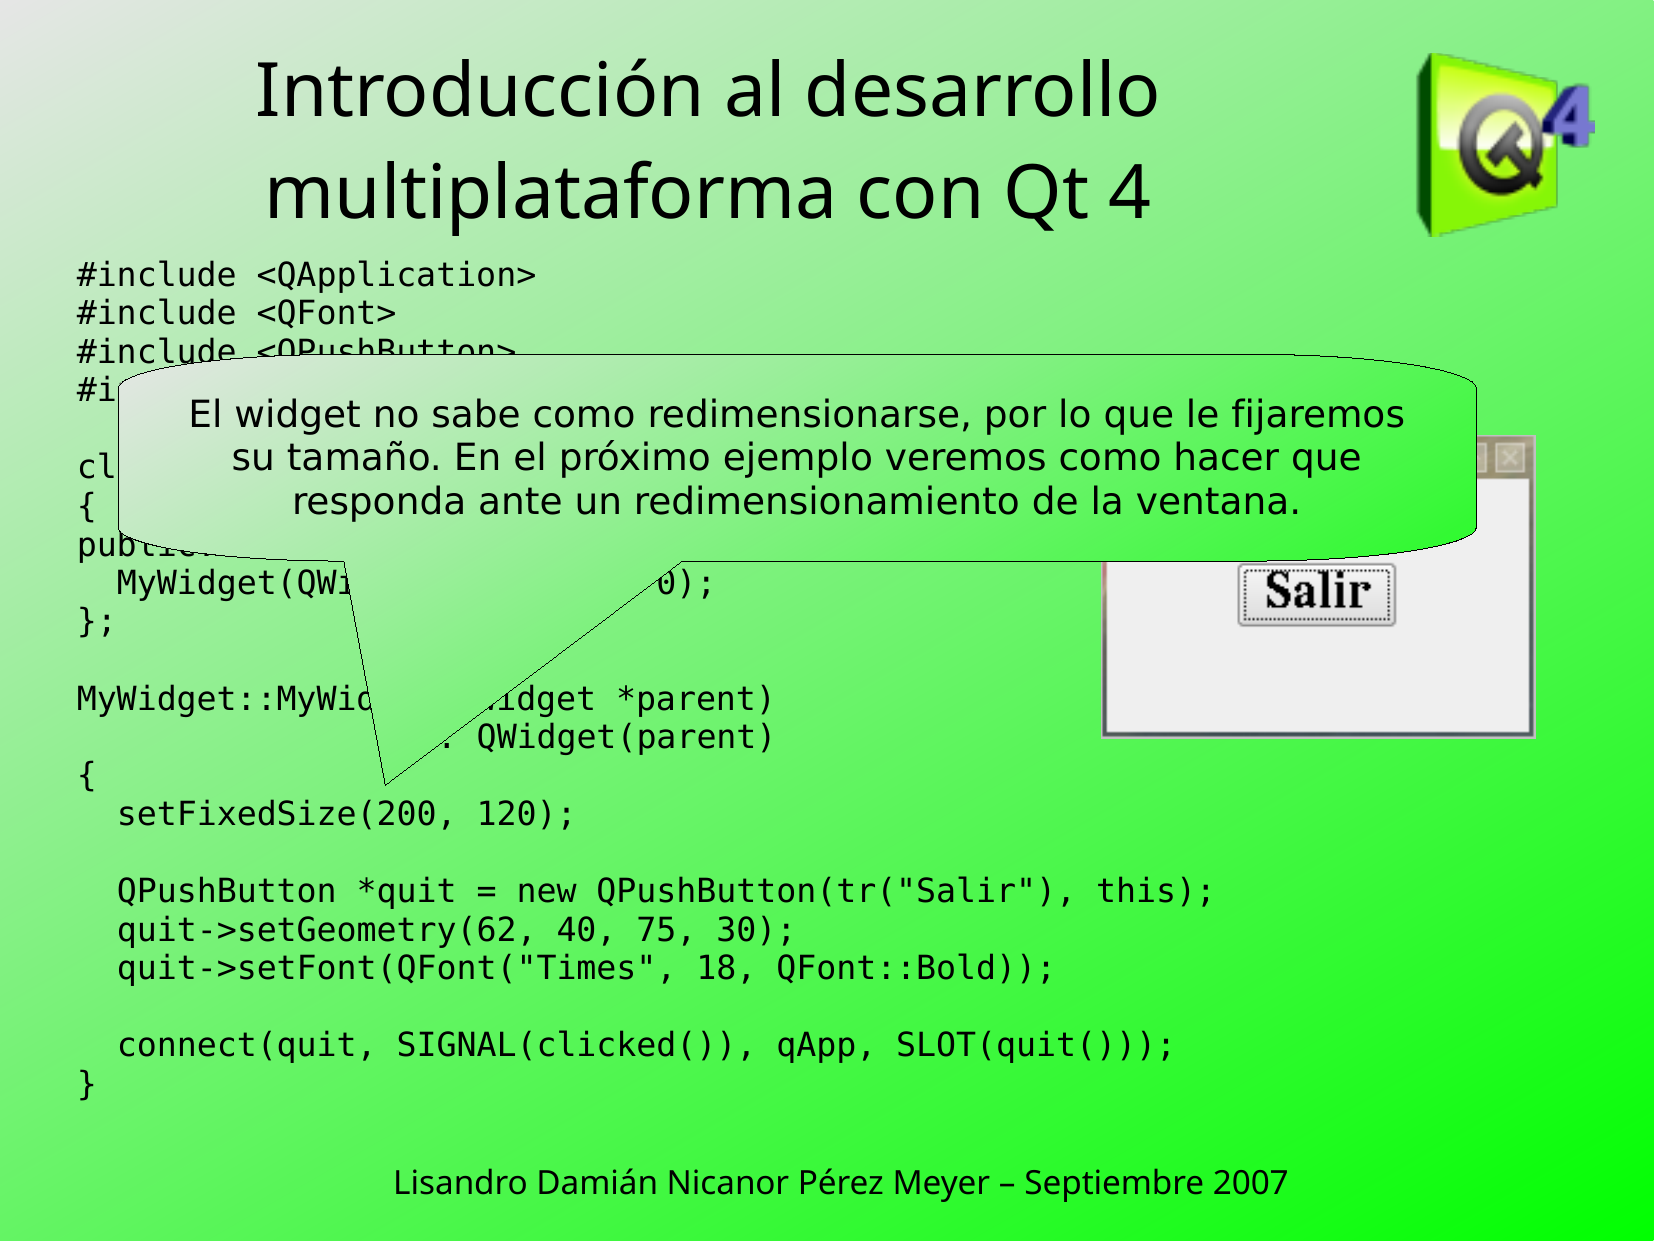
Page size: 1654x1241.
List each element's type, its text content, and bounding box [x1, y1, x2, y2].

text_box Lisandro Damián Nicanor Pérez Meyer – Septiembre 2007 [88, 1151, 1595, 1213]
picture [1412, 53, 1595, 237]
title Introducción al desarrollo multiplataforma con Qt 4 [147, 11, 1270, 255]
subtitle #include <QApplication> #include <QFont> #include <QPushButton> #include <QWidget> class MyWidget : public QWidget { public: MyWidget(QWidget *parent = 0); }; MyWidget::MyWidget(QWidget *parent) : QWidget(parent) { setFixedSize(200, 120); QPushButton *quit = new QPushButton(tr("Salir"), this); quit->setGeometry(62, 40, 75, 30); quit->setFont(QFont("Times", 18, QFont::Bold)); connect(quit, SIGNAL(clicked()), qApp, SLOT(quit())); } [76, 255, 1565, 1103]
text_box El widget no sabe como redimensionarse, por lo que le fijaremos su tamaño. En el próximo ejemplo veremos como hacer que responda ante un redimensionamiento de la ventana. [118, 354, 1477, 786]
